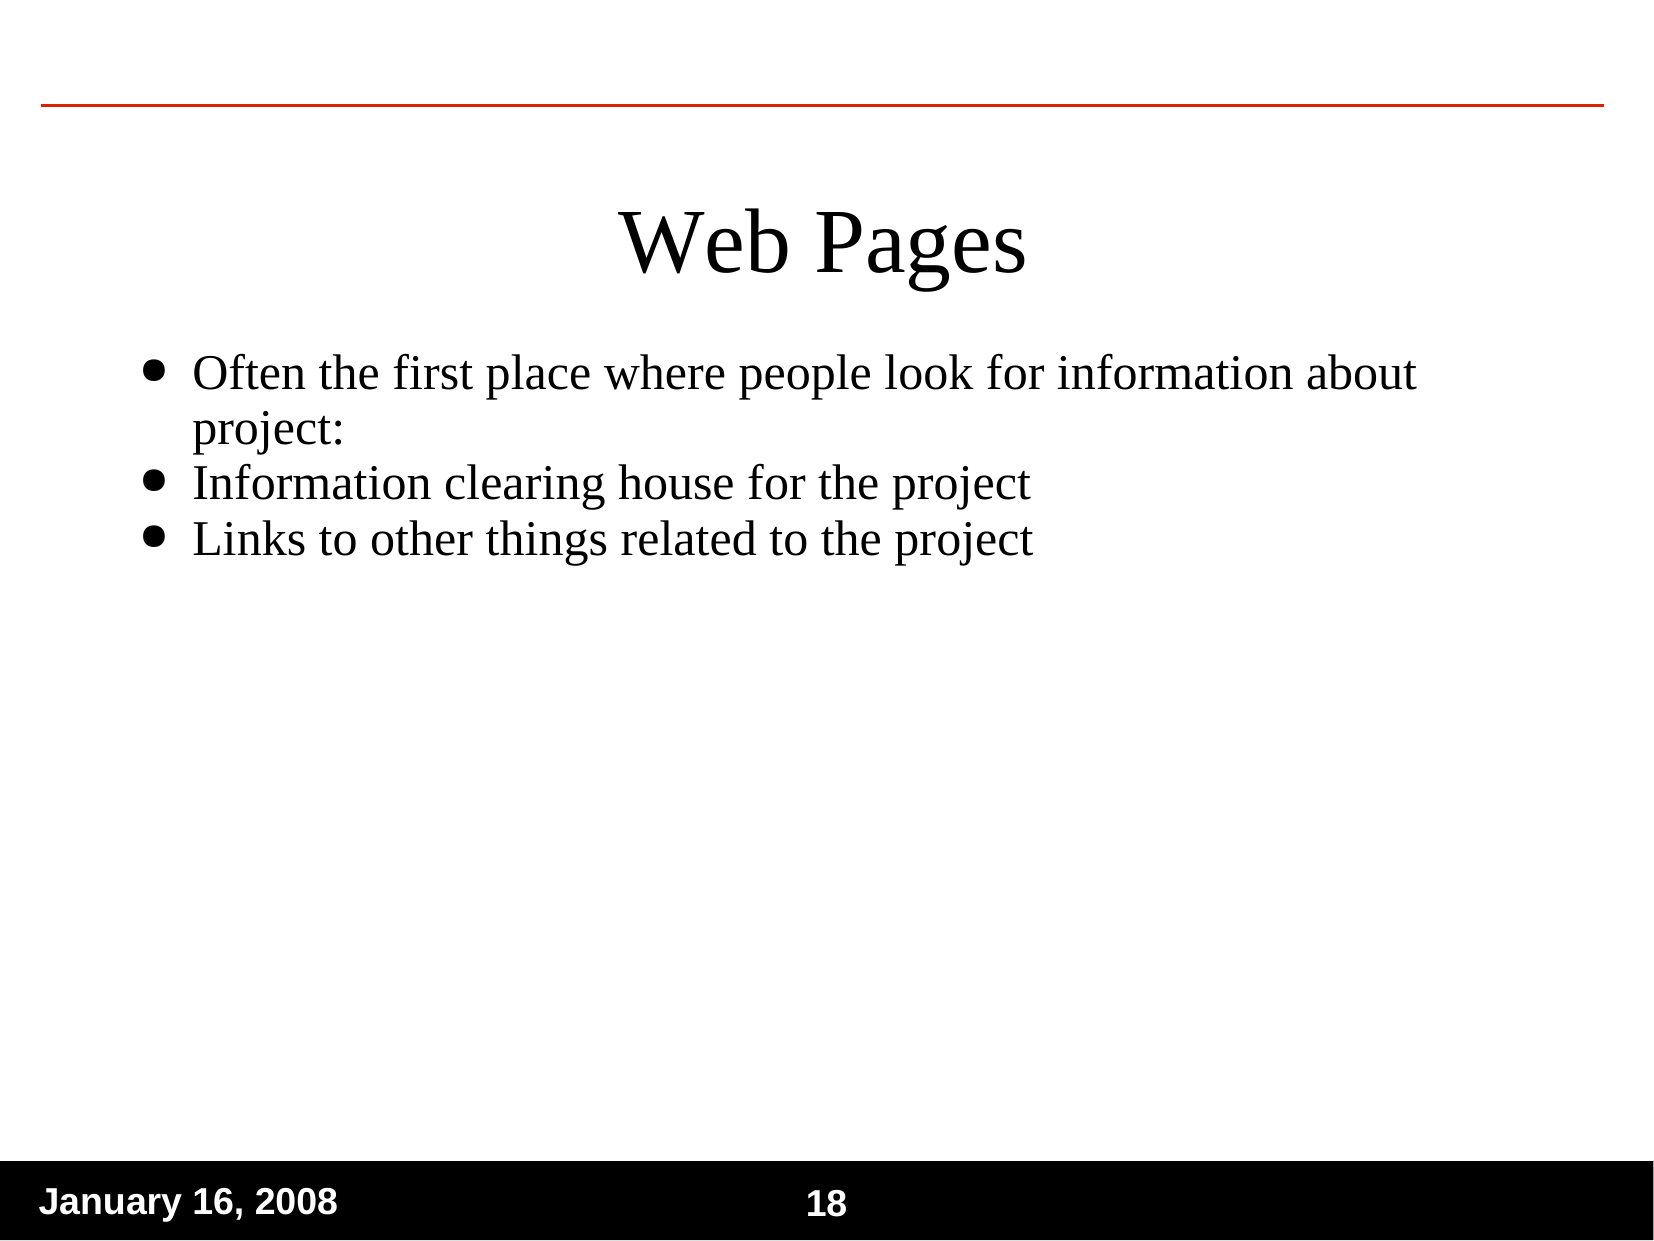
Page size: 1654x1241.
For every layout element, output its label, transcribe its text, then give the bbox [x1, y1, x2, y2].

list Often the first place where people look for information about project: Information clearing house for the project Links to other things related to the project [121, 344, 1534, 1127]
title Web Pages [117, 137, 1530, 346]
